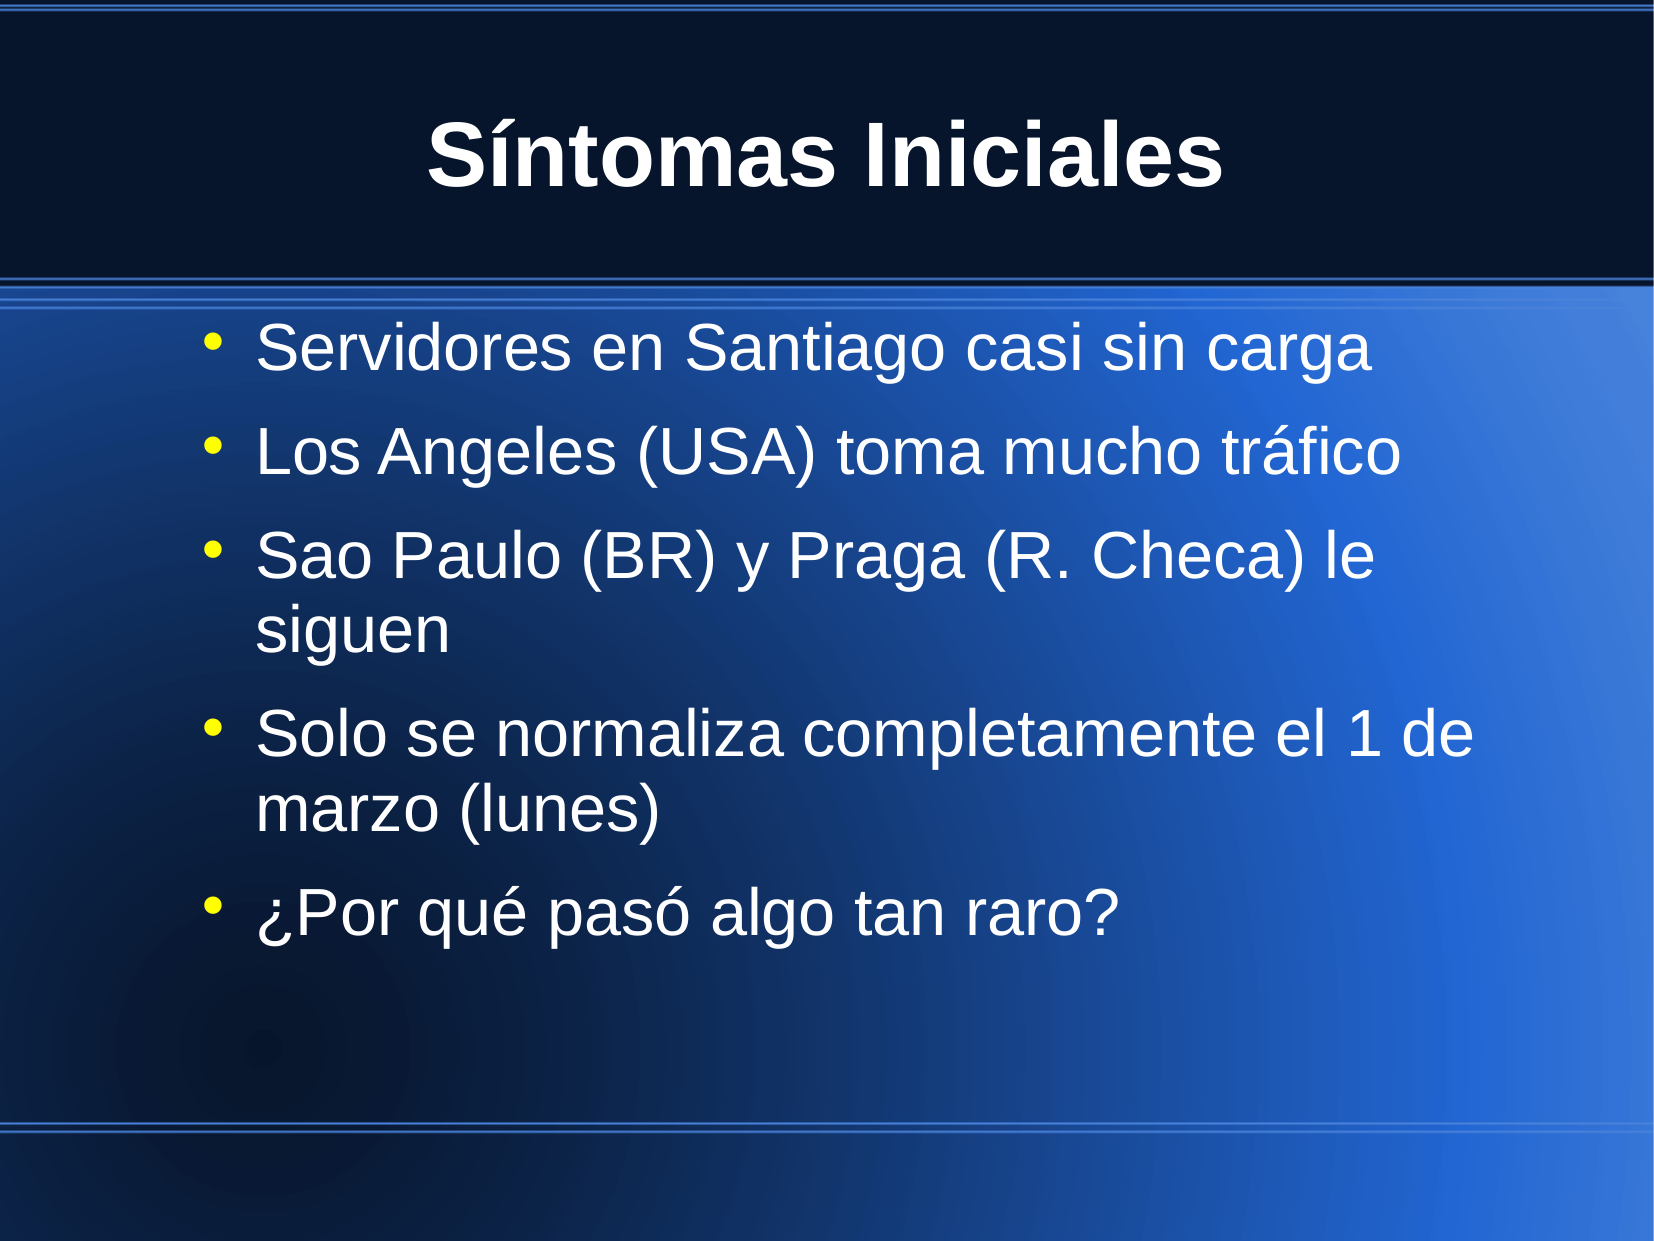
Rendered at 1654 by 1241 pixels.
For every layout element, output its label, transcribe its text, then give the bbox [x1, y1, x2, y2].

list Servidores en Santiago casi sin carga Los Angeles (USA) toma mucho tráfico Sao Paulo (BR) y Praga (R. Checa) le siguen Solo se normaliza completamente el 1 de marzo (lunes) ¿Por qué pasó algo tan raro? [184, 306, 1576, 1088]
title Síntomas Iniciales [82, 49, 1571, 257]
picture [0, 0, 1654, 1241]
